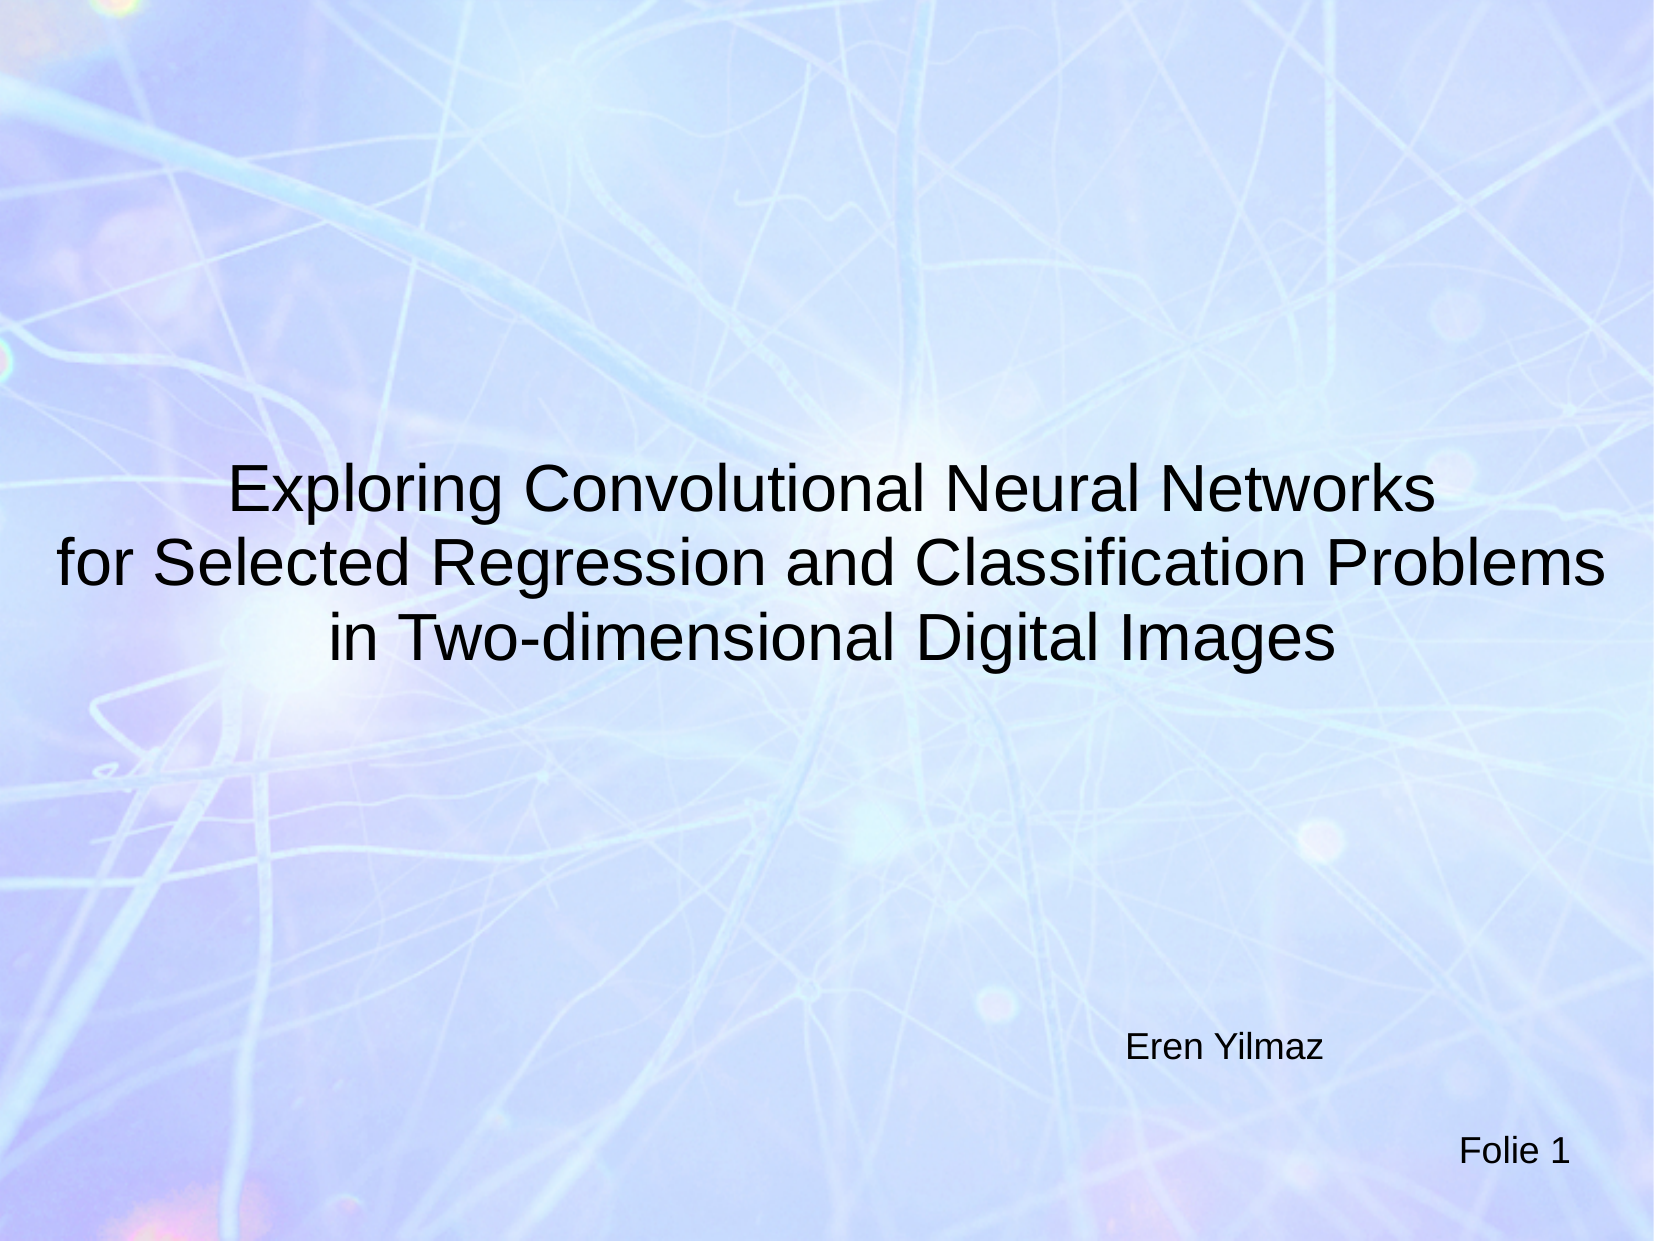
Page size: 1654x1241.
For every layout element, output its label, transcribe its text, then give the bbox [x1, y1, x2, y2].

title Exploring Convolutional Neural Networks for Selected Regression and Classification Problems in Two-dimensional Digital Images [47, 357, 1619, 768]
picture [0, 0, 1654, 1241]
text_box Eren Yilmaz [1110, 1017, 1654, 1075]
